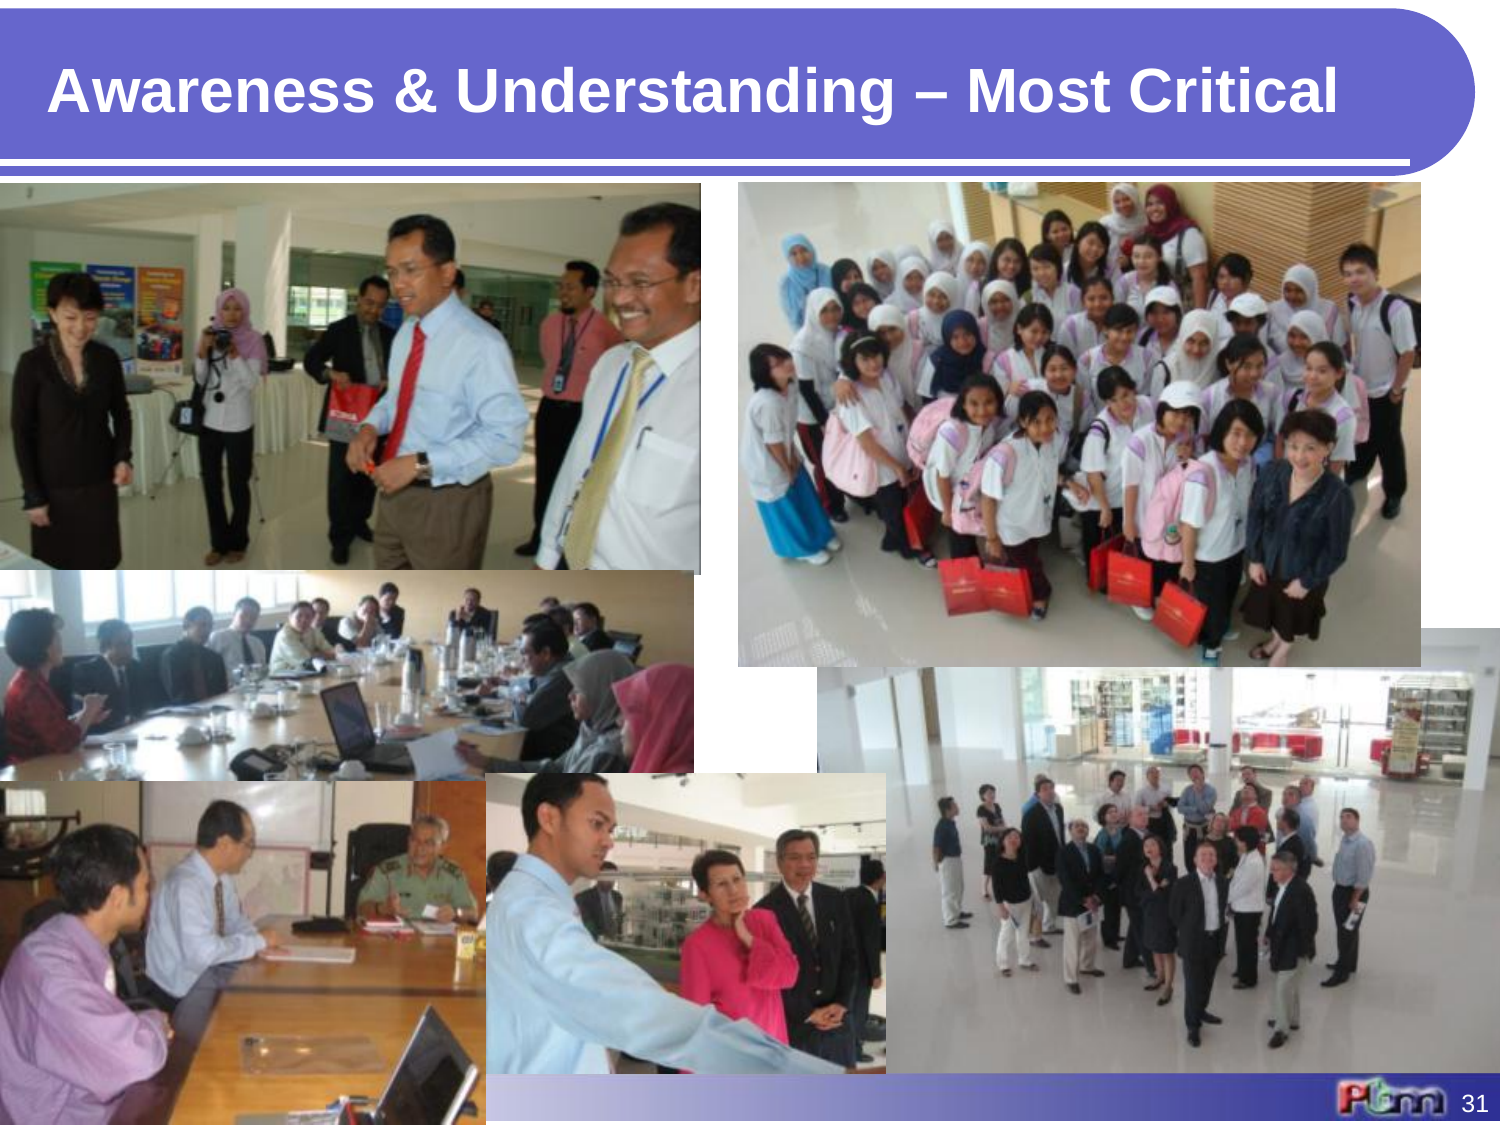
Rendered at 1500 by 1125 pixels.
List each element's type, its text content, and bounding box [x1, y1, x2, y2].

text_box <編號> [1154, 1050, 1500, 1125]
title Awareness & Understanding – Most Critical [31, 12, 1417, 163]
picture [0, 182, 1500, 1125]
